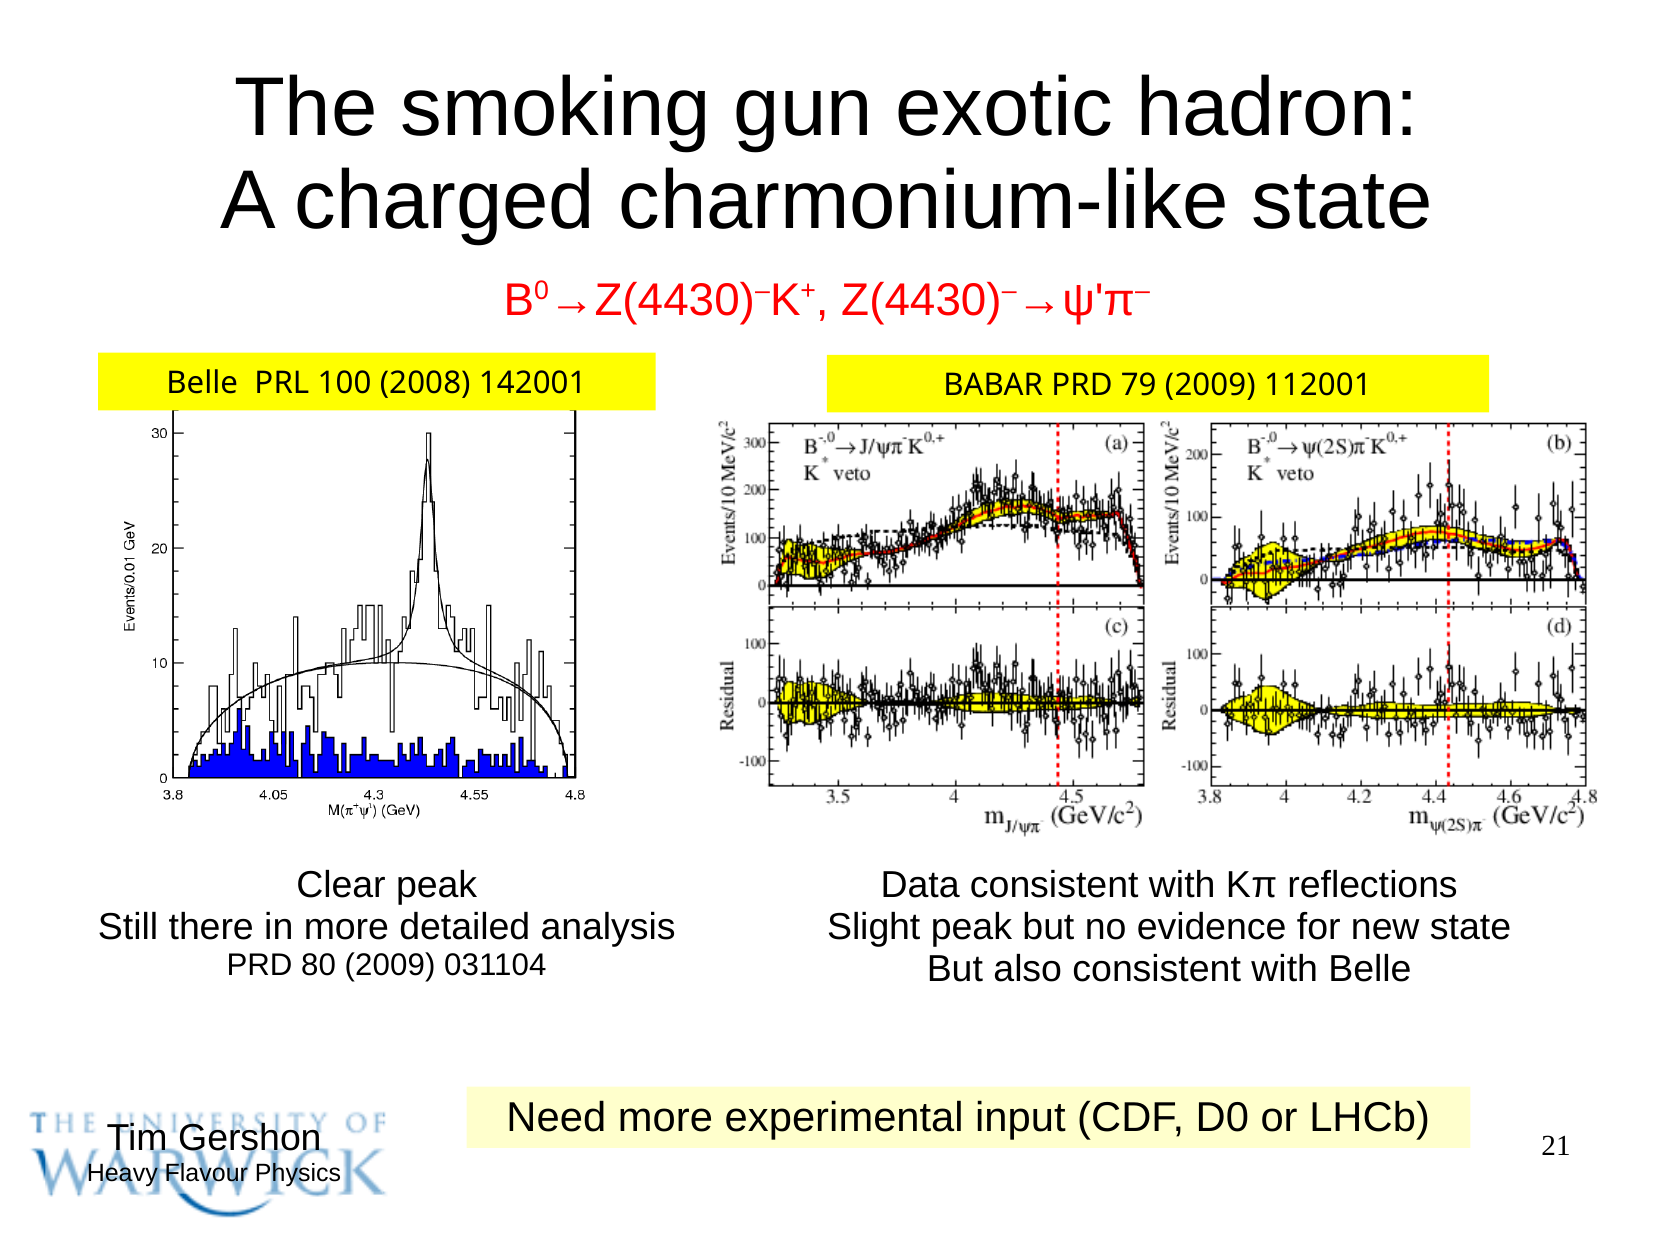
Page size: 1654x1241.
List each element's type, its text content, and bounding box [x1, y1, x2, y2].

text_box Tim Gershon Heavy Flavour Physics [45, 1108, 383, 1194]
picture [110, 411, 605, 824]
picture [19, 1106, 406, 1232]
picture [691, 401, 1622, 847]
text_box Need more experimental input (CDF, D0 or LHCb) [466, 1086, 1471, 1148]
title The smoking gun exotic hadron: A charged charmonium-like state [82, 56, 1571, 250]
text_box Data consistent with Kπ reflections Slight peak but no evidence for new state But also consistent with Belle [797, 856, 1542, 998]
text_box BABAR PRD 79 (2009) 112001 [826, 354, 1490, 408]
text_box Belle PRL 100 (2008) 142001 [98, 352, 656, 410]
text_box B0→Z(4430)–K+, Z(4430)–→ψ'π– [414, 266, 1240, 335]
text_box Clear peak Still there in more detailed analysis PRD 80 (2009) 031104 [76, 856, 697, 990]
